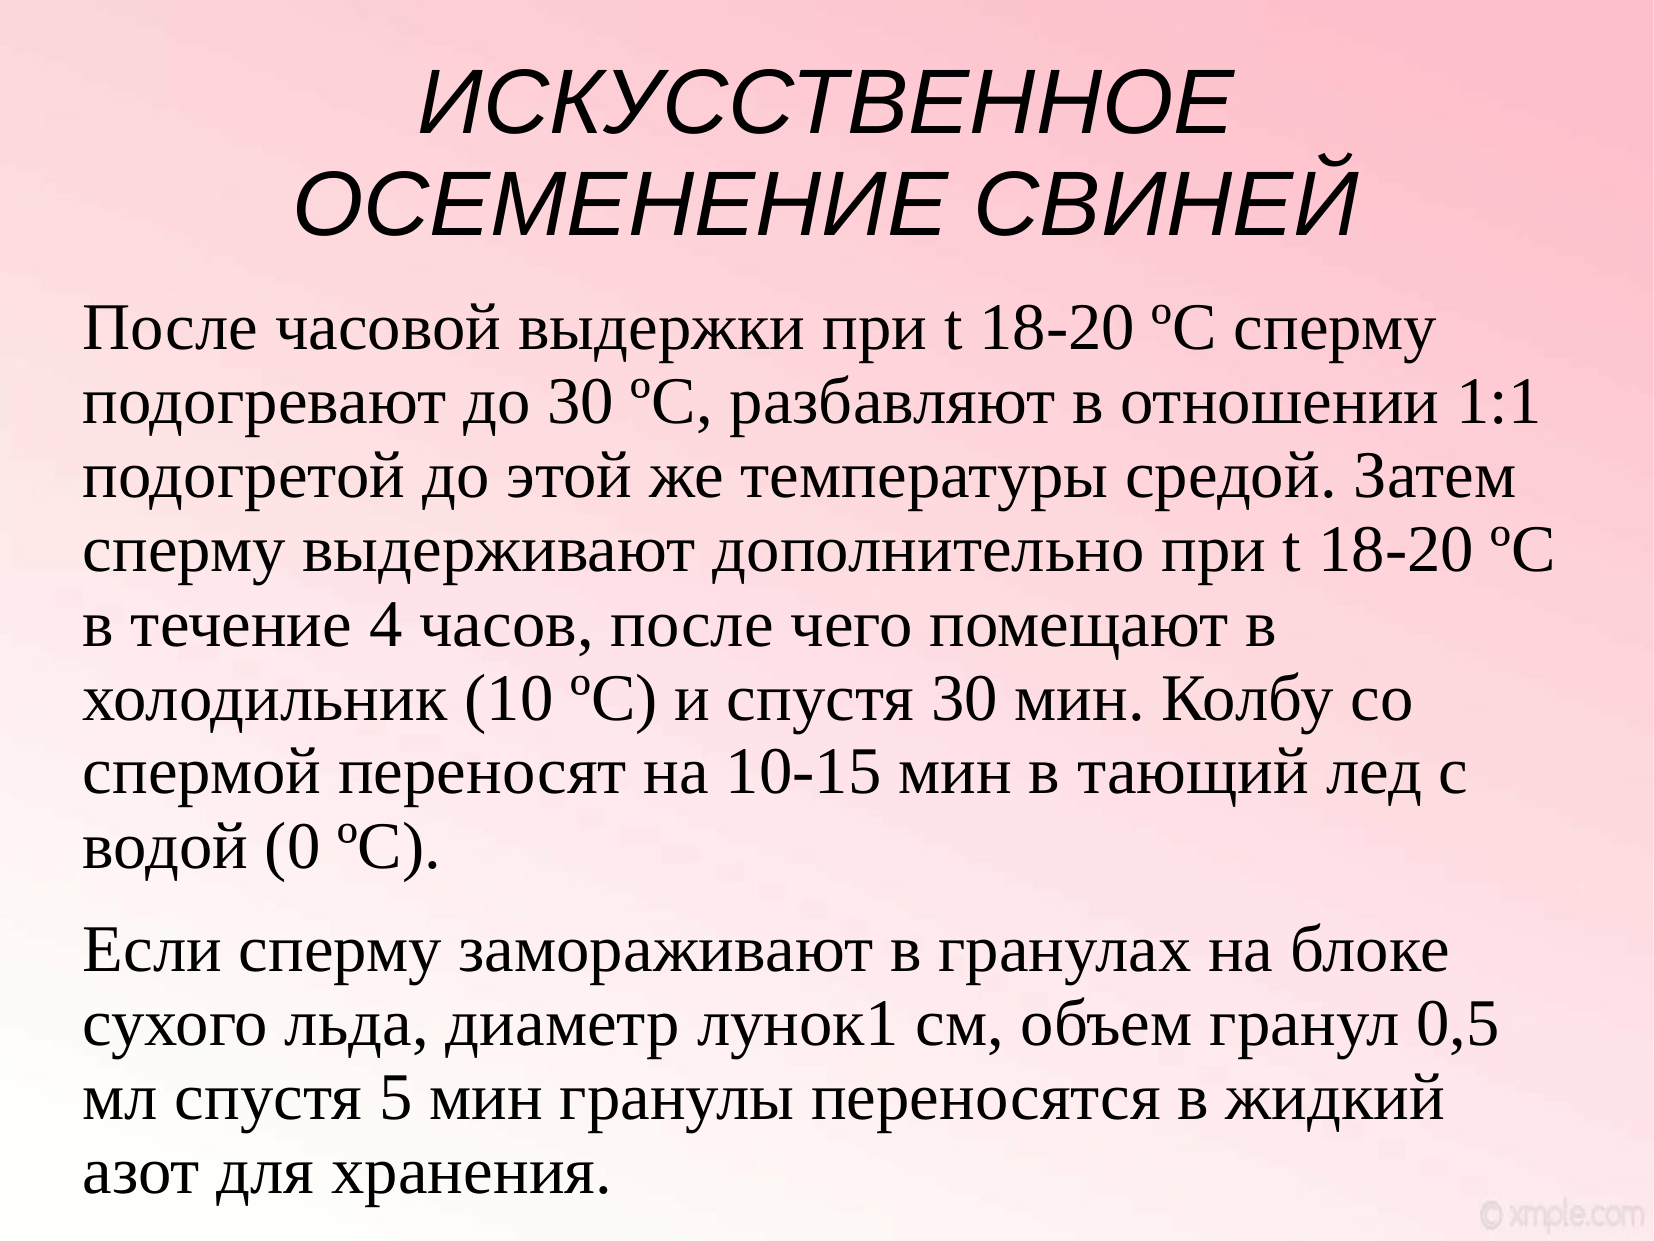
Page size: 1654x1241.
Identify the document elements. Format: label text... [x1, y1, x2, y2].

picture [0, 0, 1654, 1241]
list После часовой выдержки при t 18-20 ºС сперму подогревают до 30 ºС, разбавляют в отношении 1:1 подогретой до этой же температуры средой. Затем сперму выдерживают дополнительно при t 18-20 ºС в течение 4 часов, после чего помещают в холодильник (10 ºС) и спустя 30 мин. Колбу со спермой переносят на 10-15 мин в тающий лед с водой (0 ºС). Если сперму замораживают в гранулах на блоке сухого льда, диаметр лунок1 см, объем гранул 0,5 мл спустя 5 мин гранулы переносятся в жидкий азот для хранения. [82, 290, 1571, 1209]
title ИСКУССТВЕННОЕ ОСЕМЕНЕНИЕ СВИНЕЙ [82, 49, 1571, 257]
